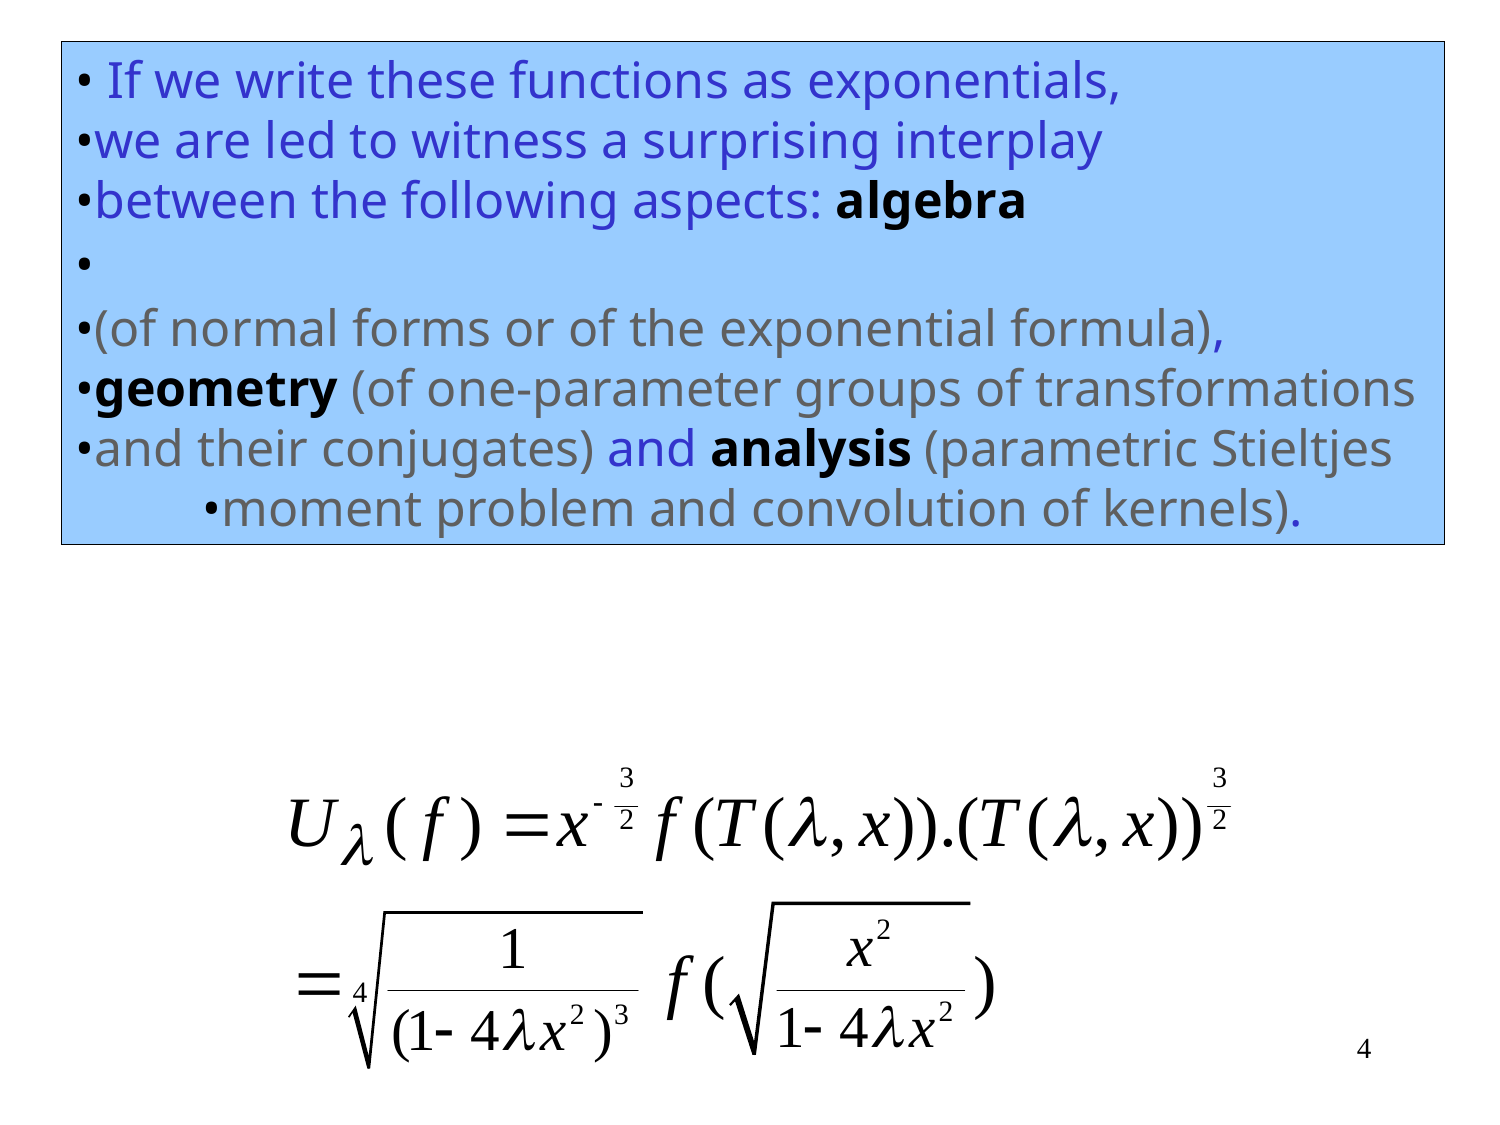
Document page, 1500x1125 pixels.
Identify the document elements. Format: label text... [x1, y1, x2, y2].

text_box If we write these functions as exponentials, we are led to witness a surprising interplay between the following aspects: algebra (of normal forms or of the exponential formula), geometry (of one-parameter groups of transformations and their conjugates) and analysis (parametric Stieltjes moment problem and convolution of kernels). [61, 41, 1445, 545]
chart [280, 751, 1244, 1083]
